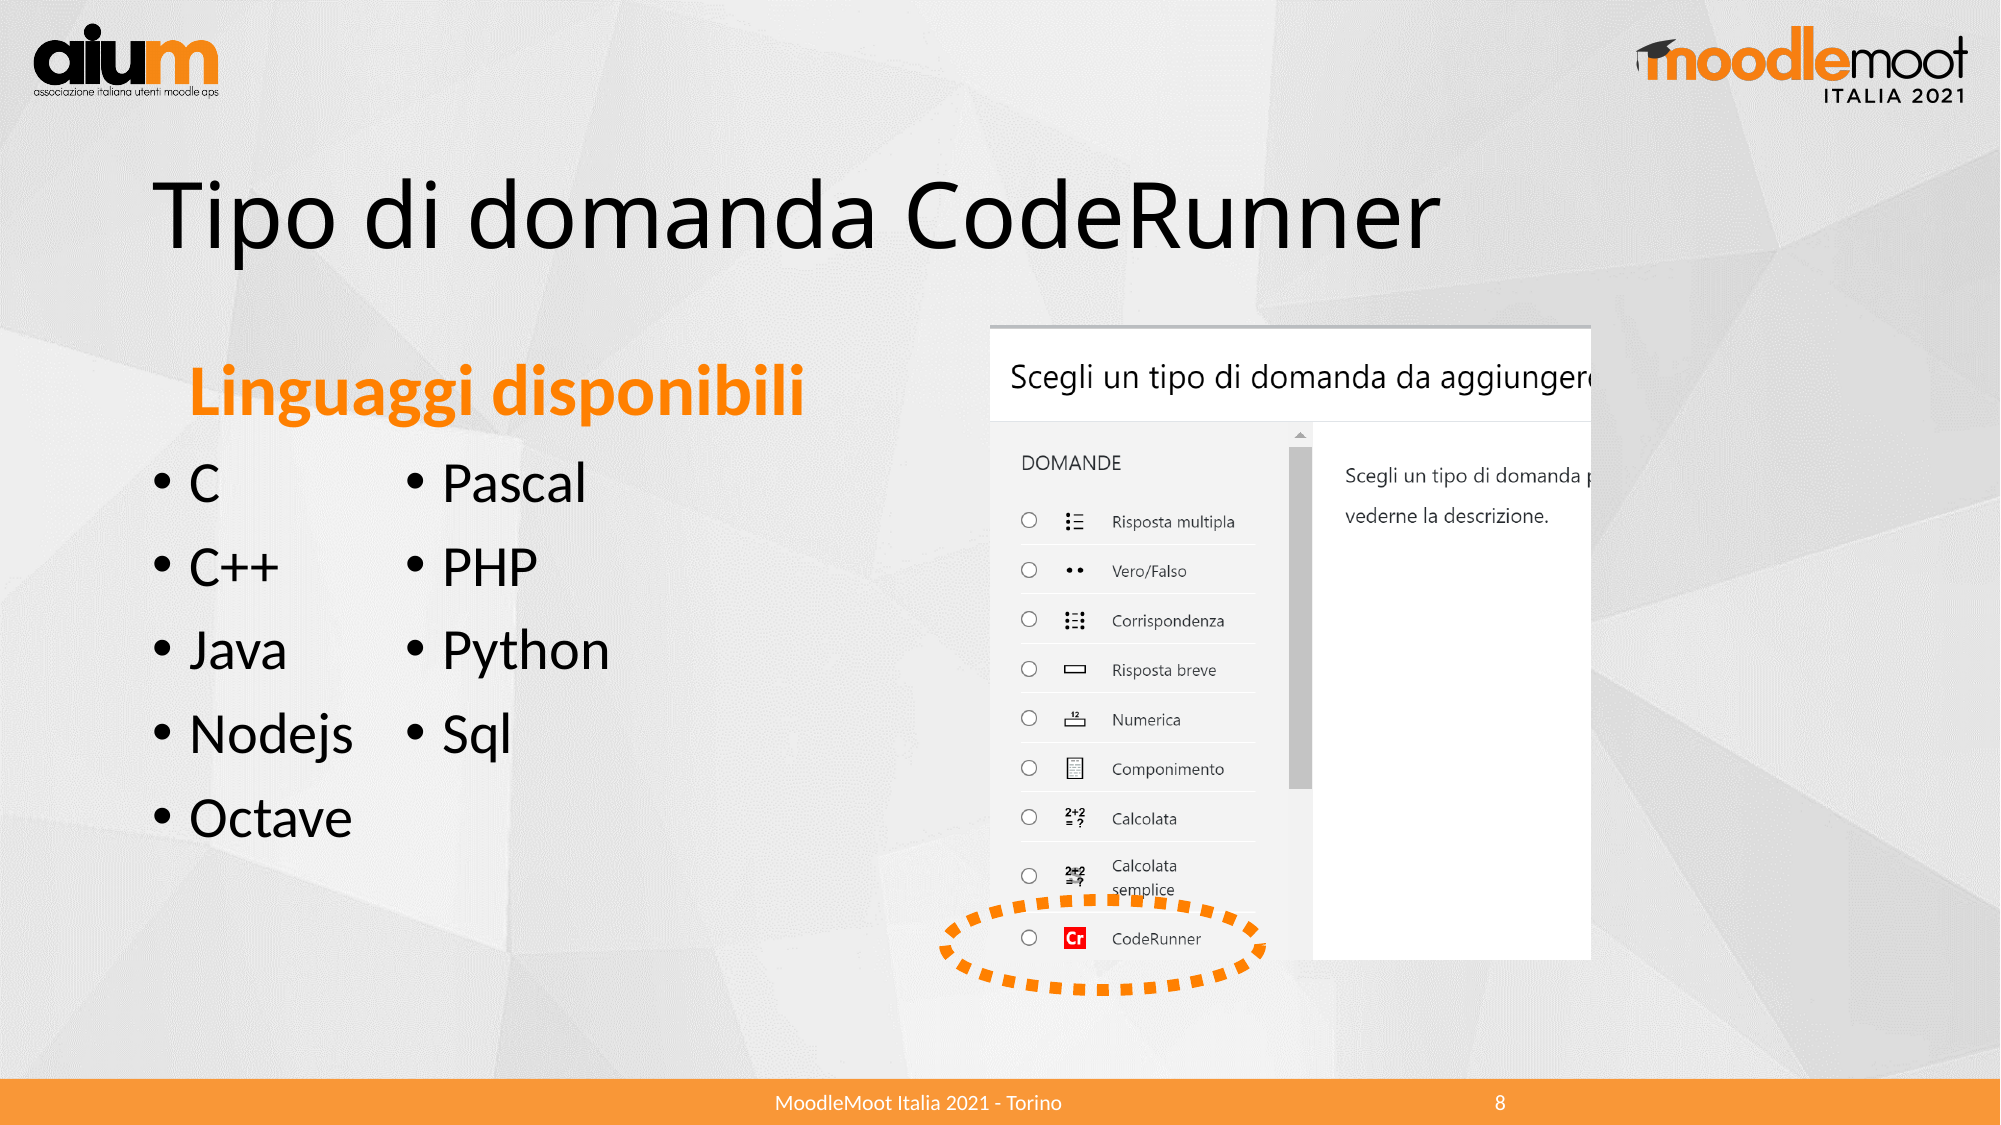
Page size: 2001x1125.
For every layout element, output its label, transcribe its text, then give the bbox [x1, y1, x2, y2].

list Linguaggi disponibili C C++ Java Nodejs Octave [137, 345, 886, 1059]
list Pascal PHP Python Sql [390, 336, 901, 1051]
picture [0, 0, 2001, 1125]
title Tipo di domanda CodeRunner [137, 110, 1863, 328]
